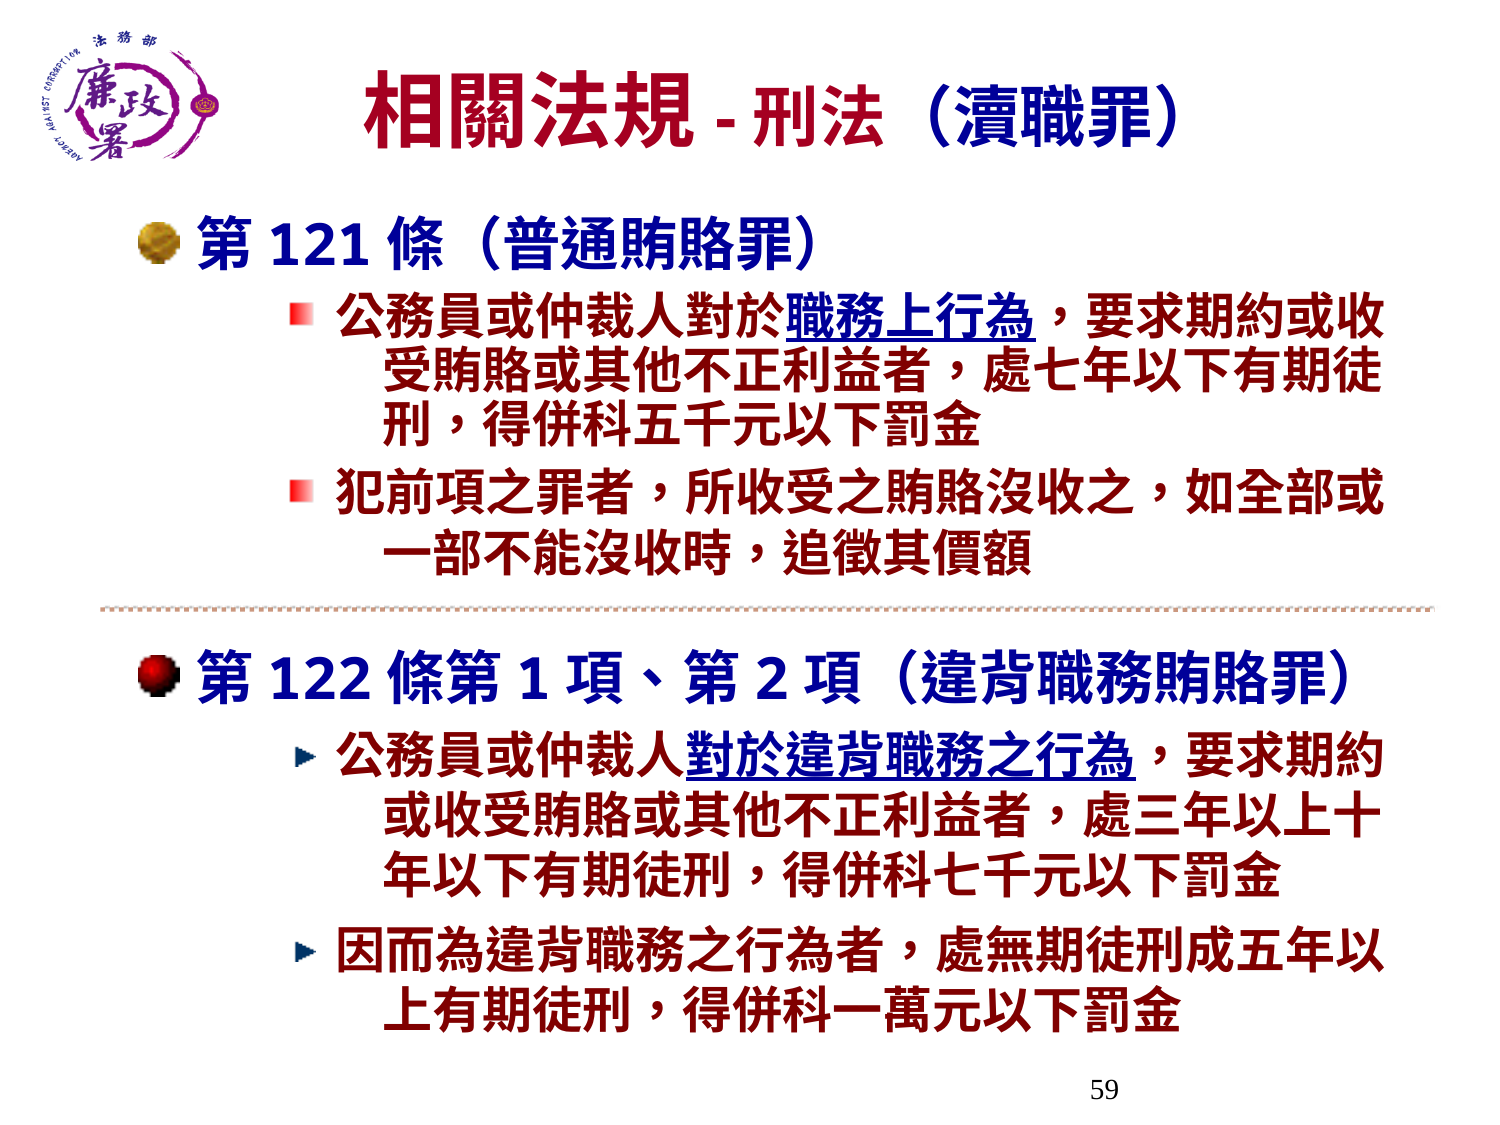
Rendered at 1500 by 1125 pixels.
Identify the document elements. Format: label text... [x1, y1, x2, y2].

list 第121條（普通賄賂罪） 公務員或仲裁人對於職務上行為，要求期約或收受賄賂或其他不正利益者，處七年以下有期徒刑，得併科五千元以下罰金 犯前項之罪者，所收受之賄賂沒收之，如全部或一部不能沒收時，追徵其價額 [123, 208, 1436, 622]
text_box 相關法規-刑法（瀆職罪） [206, 42, 1377, 173]
text_box 第122條第1項、第2項（違背職務賄賂罪） 公務員或仲裁人對於違背職務之行為，要求期約或收受賄賂或其他不正利益者，處三年以上十年以下有期徒刑，得併科七千元以下罰金 因而為違背職務之行為者，處無期徒刑成五年以上有期徒刑，得併科一萬元以下罰金 [124, 634, 1447, 1047]
text_box [1074, 1047, 1388, 1113]
